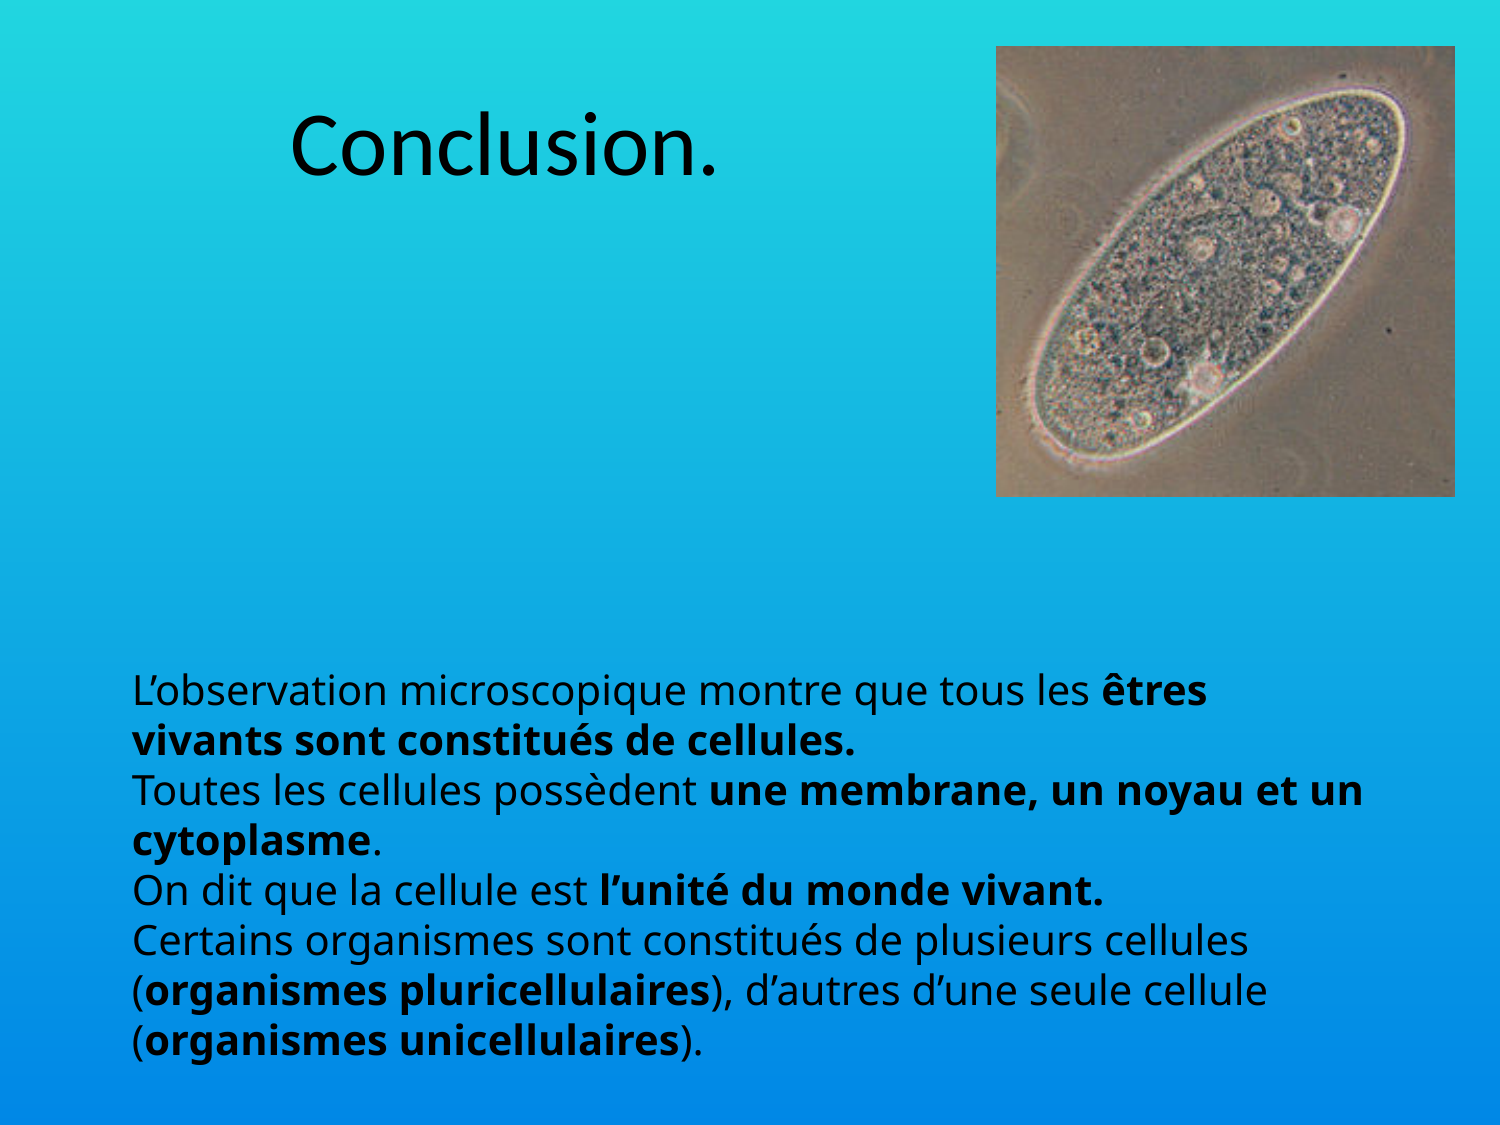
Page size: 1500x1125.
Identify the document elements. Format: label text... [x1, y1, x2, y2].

picture [0, 46, 1500, 496]
text_box L’observation microscopique montre que tous les êtres vivants sont constitués de cellules. Toutes les cellules possèdent une membrane, un noyau et un cytoplasme. On dit que la cellule est l’unité du monde vivant. Certains organismes sont constitués de plusieurs cellules (organismes pluricellulaires), d’autres d’une seule cellule (organismes unicellulaires). [117, 656, 1383, 1072]
title Conclusion. [75, 45, 938, 233]
